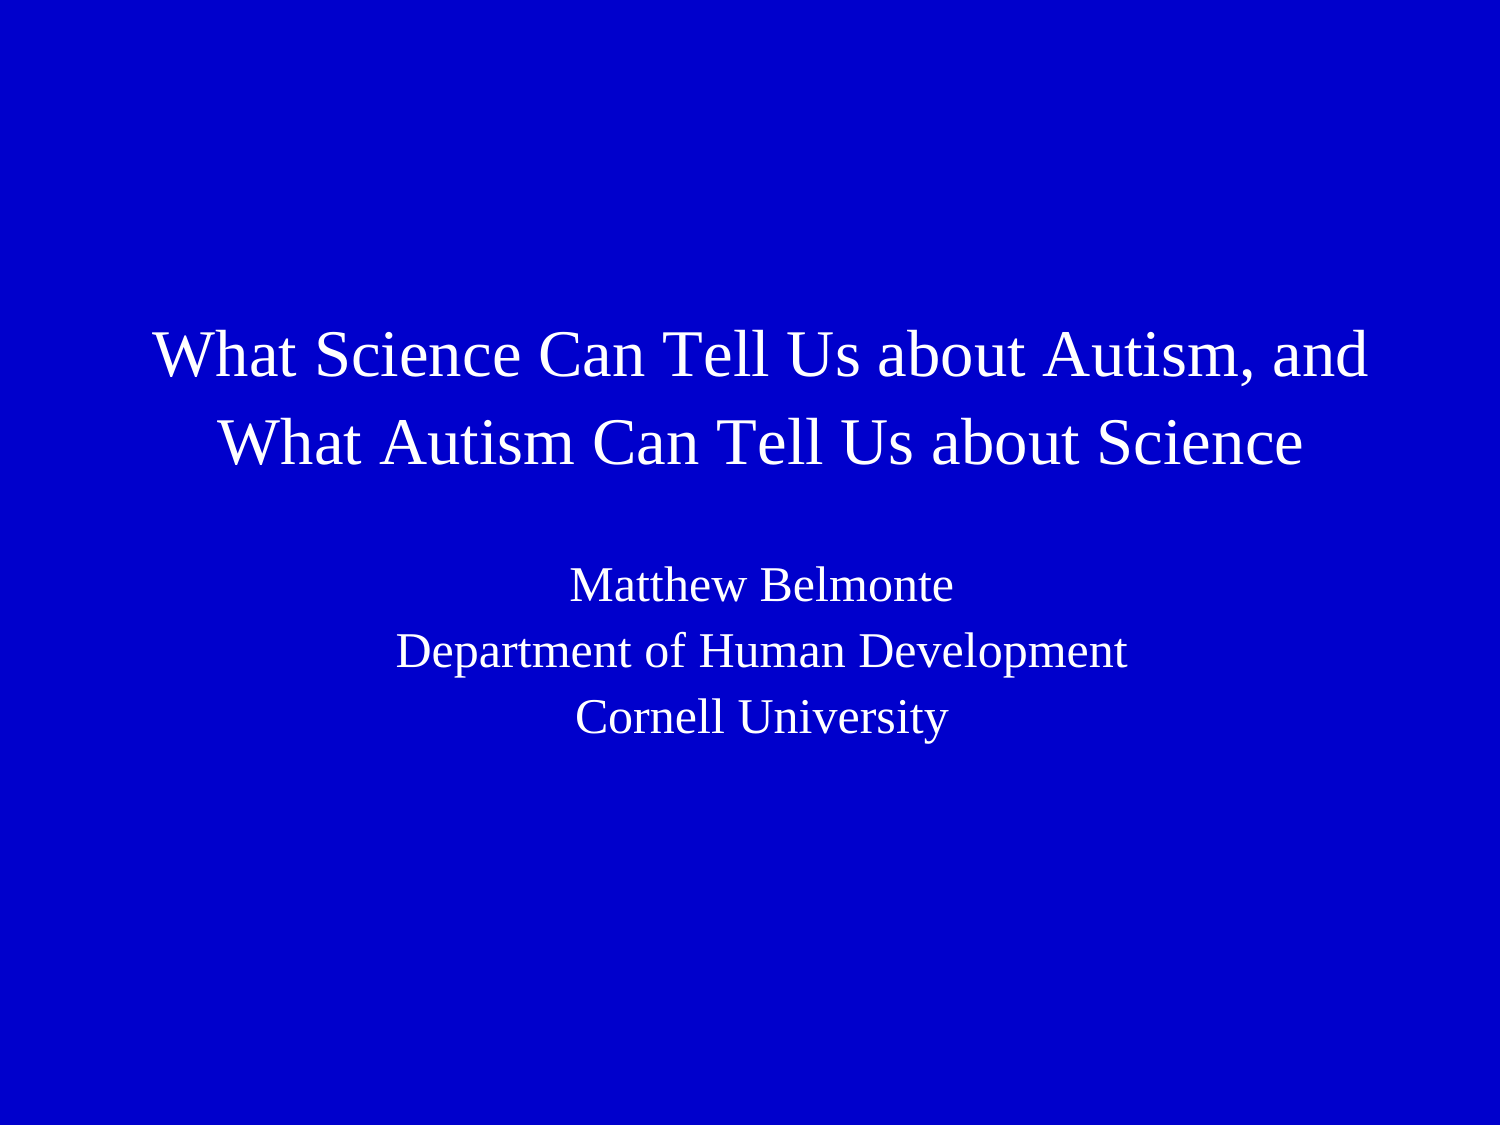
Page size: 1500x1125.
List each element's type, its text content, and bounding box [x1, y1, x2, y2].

title What Science Can Tell Us about Autism, and What Autism Can Tell Us about Science Matthew Belmonte Department of Human Development Cornell University [124, 292, 1400, 754]
